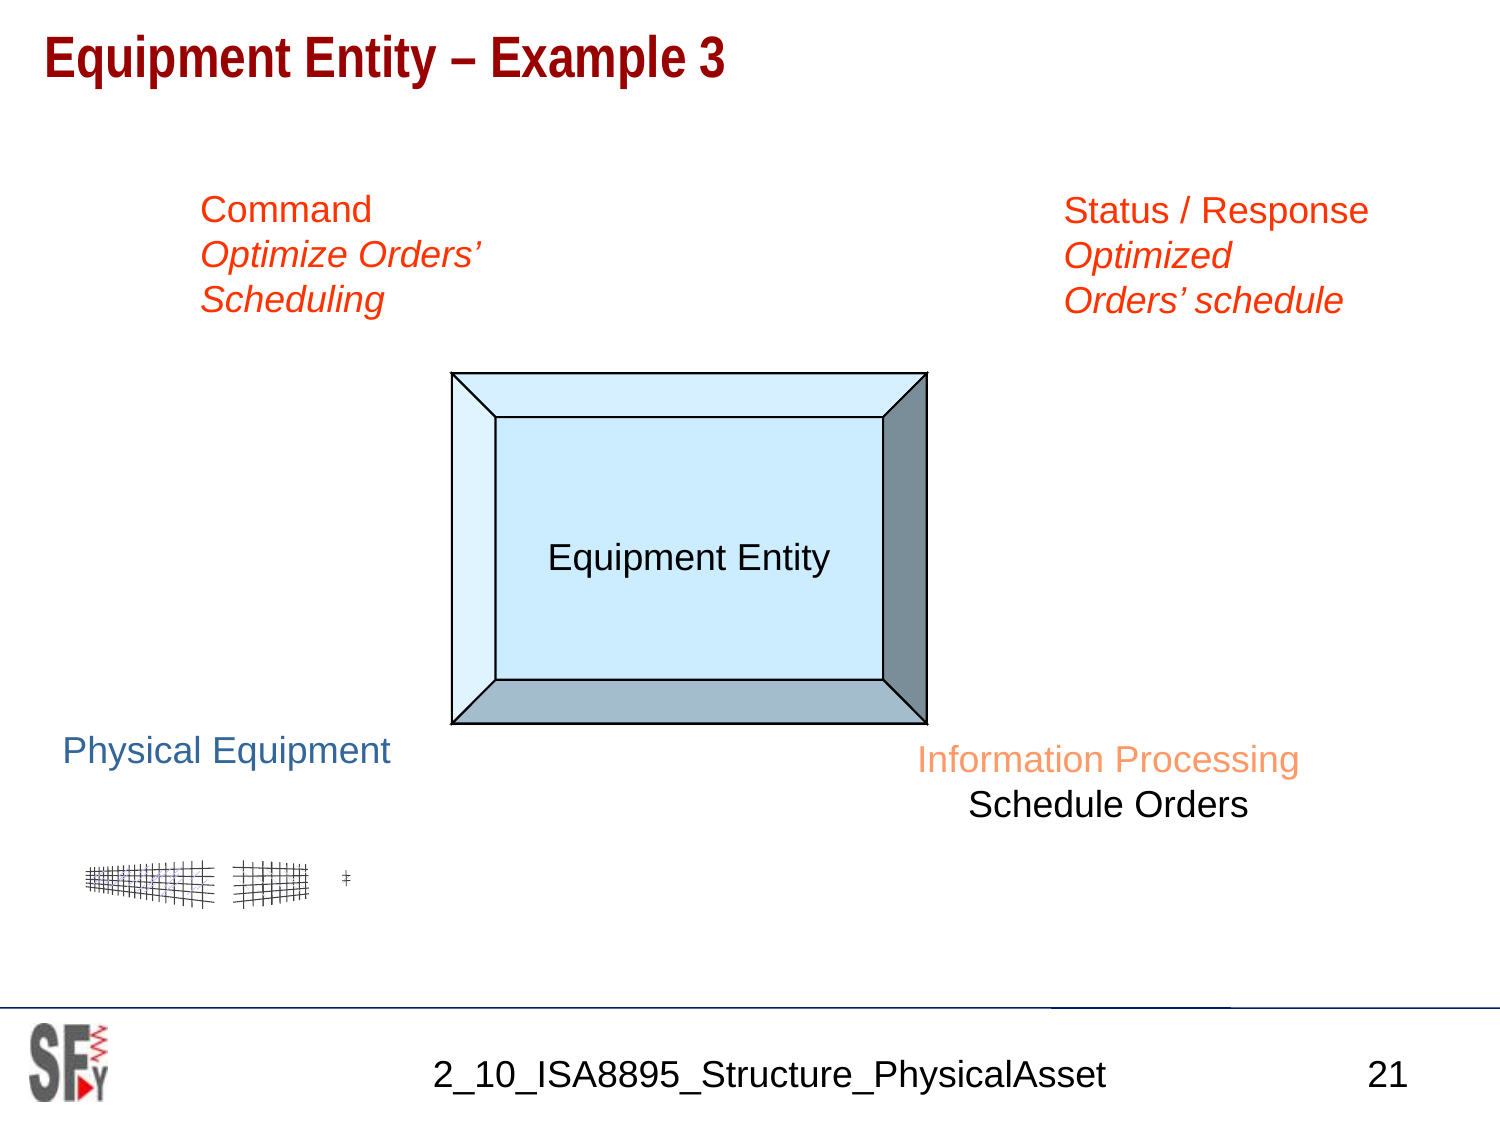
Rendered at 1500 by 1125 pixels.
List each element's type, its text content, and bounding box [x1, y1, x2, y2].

text_box Information Processing Schedule Orders [902, 727, 1315, 834]
text_box Equipment Entity [526, 518, 852, 586]
text_box [453, 373, 927, 724]
text_box Command Optimize Orders’ Scheduling [185, 177, 496, 329]
text_box Status / Response Optimized Orders’ schedule [1048, 178, 1385, 329]
text_box FT [451, 373, 496, 724]
picture [29, 1023, 108, 1102]
text_box Physical Equipment [35, 710, 419, 774]
footer 2_10_ISA8895_Structure_PhysicalAsset [417, 1034, 1352, 1103]
slide_number <numéro> [1352, 1034, 1490, 1103]
title Equipment Entity – Example 3 [29, 12, 1471, 138]
